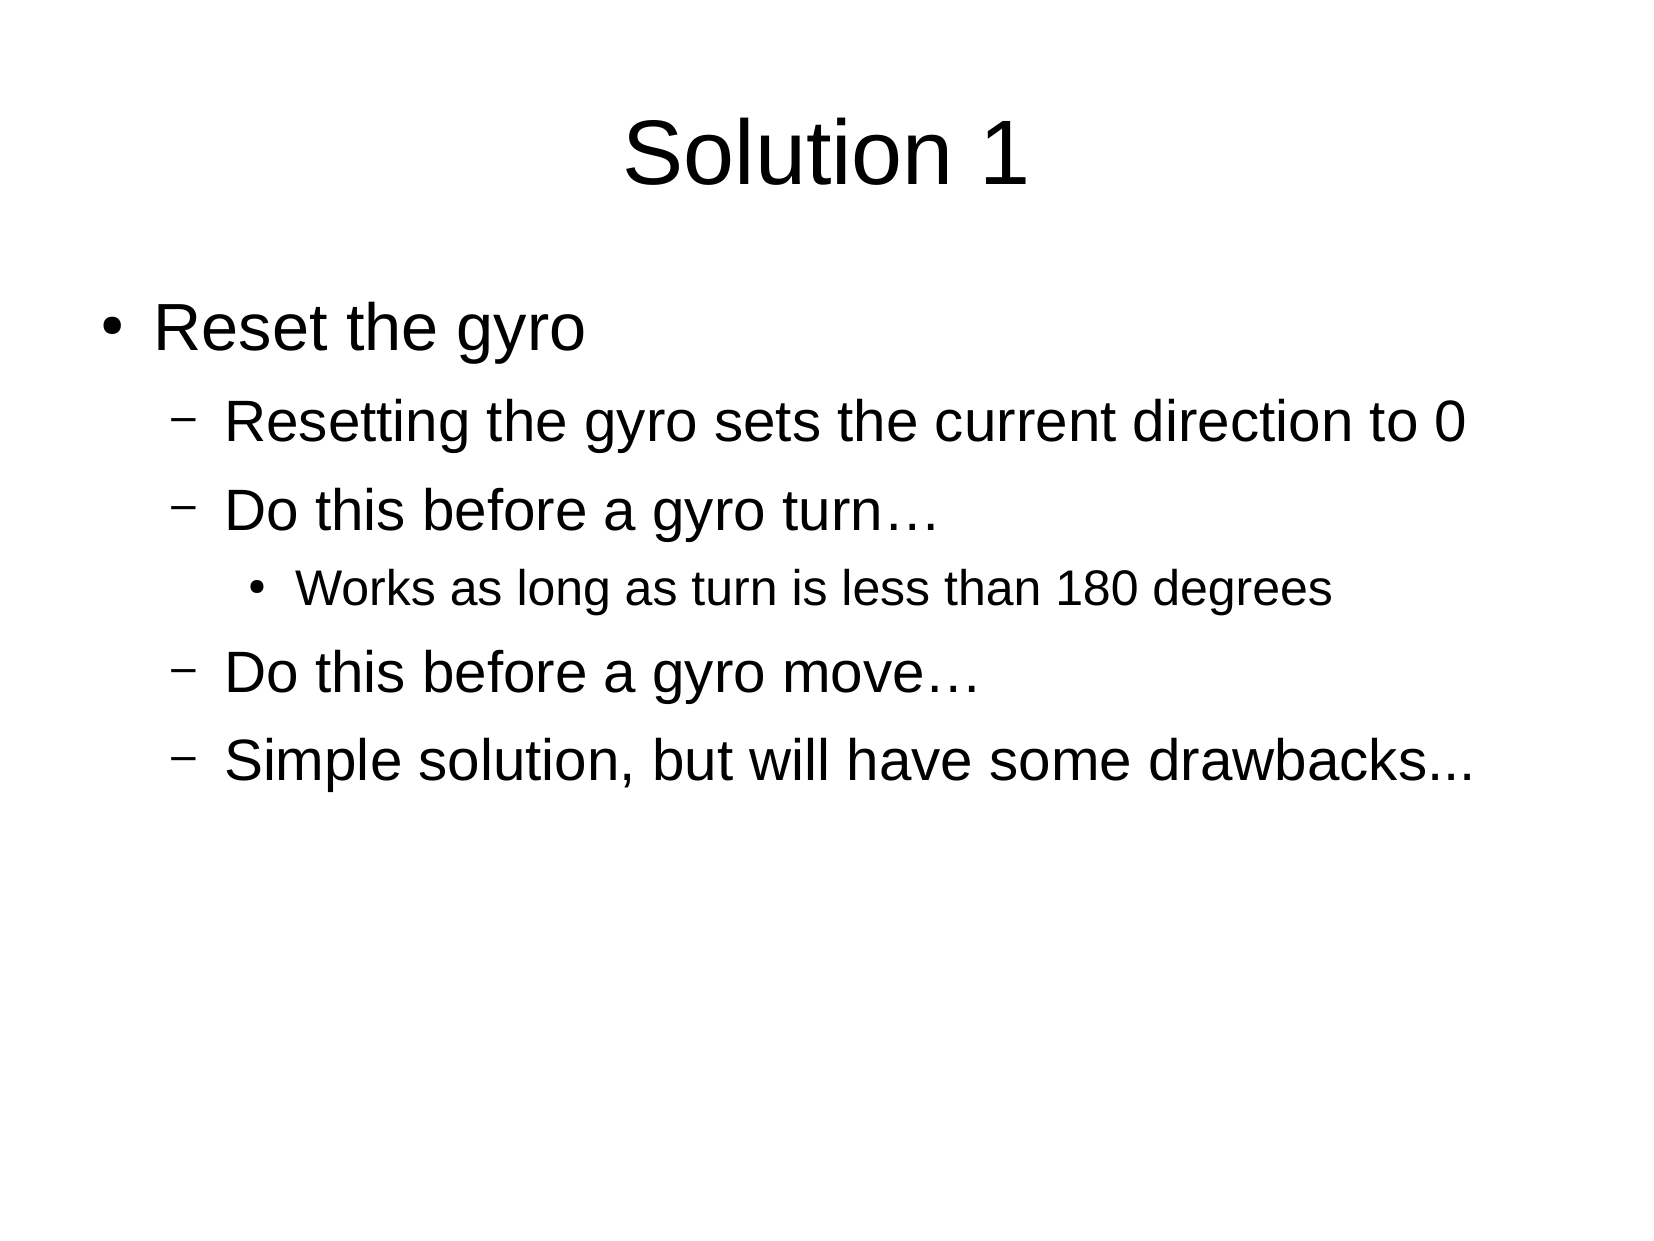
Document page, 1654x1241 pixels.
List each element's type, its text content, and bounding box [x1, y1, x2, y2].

list Reset the gyro Resetting the gyro sets the current direction to 0 Do this before a gyro turn… Works as long as turn is less than 180 degrees Do this before a gyro move… Simple solution, but will have some drawbacks... [82, 290, 1571, 1010]
title Solution 1 [82, 49, 1571, 257]
